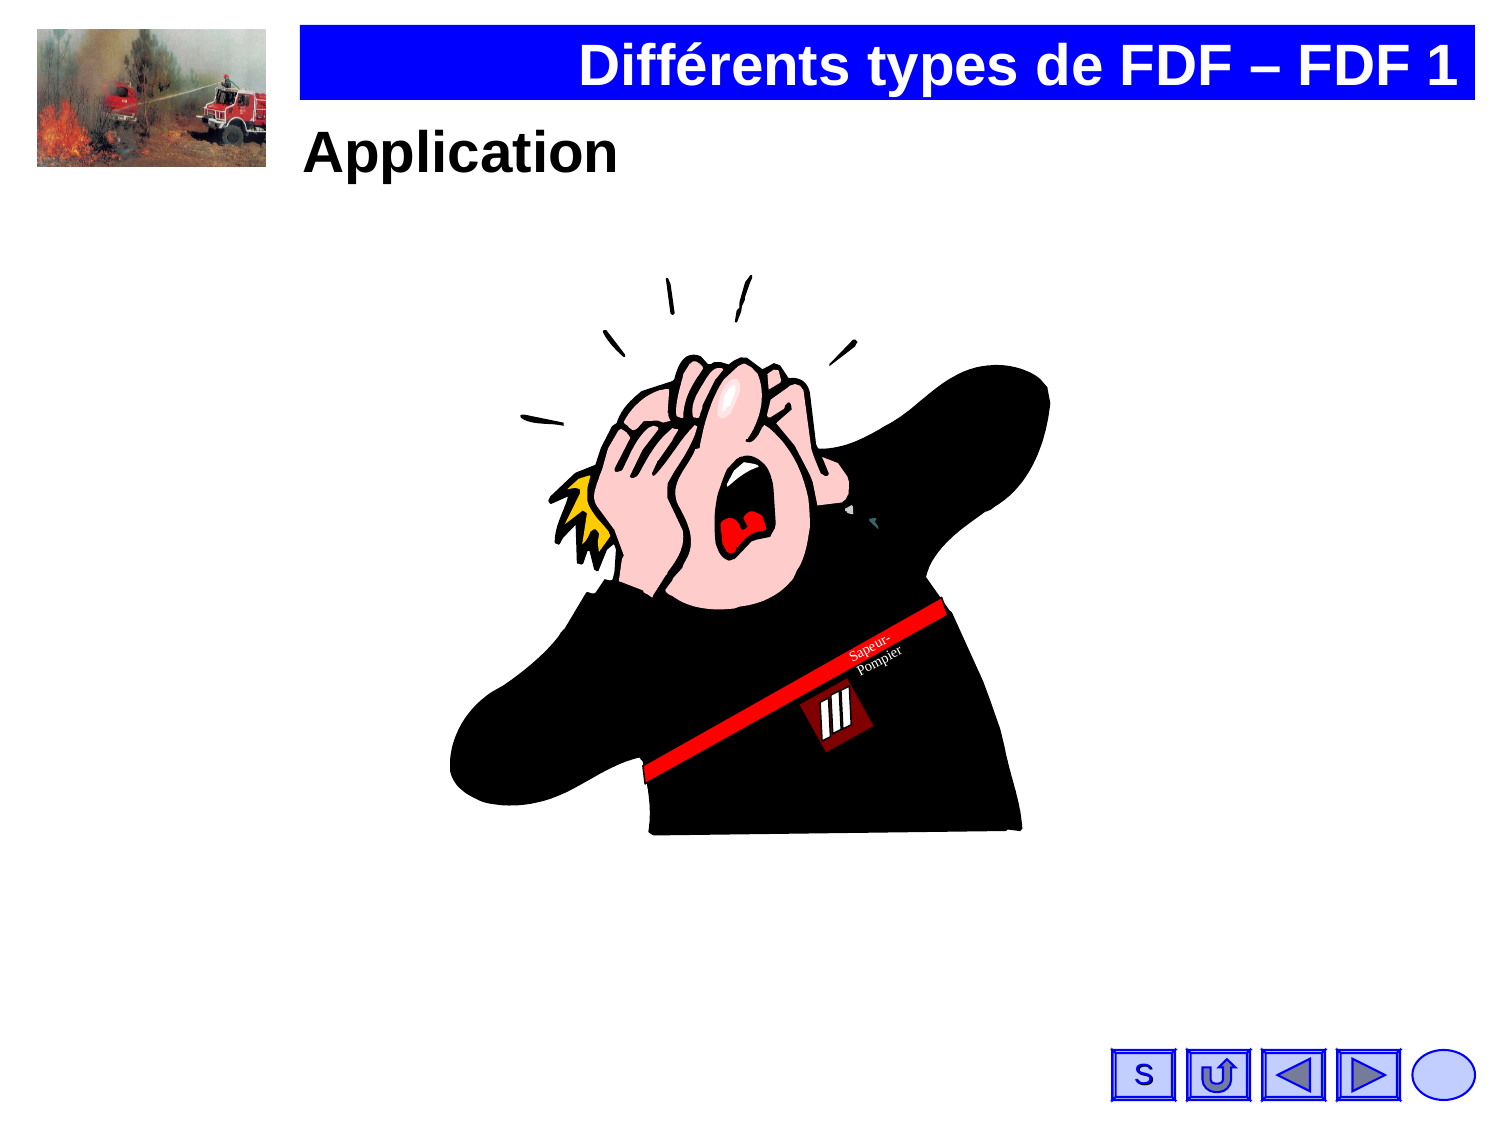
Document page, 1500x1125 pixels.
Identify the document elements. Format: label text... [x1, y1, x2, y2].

text_box [734, 275, 753, 323]
text_box Sapeur-Pompier [829, 593, 961, 694]
picture [37, 29, 266, 167]
text_box [602, 330, 626, 357]
text_box [450, 354, 1051, 836]
text_box Application [287, 112, 1096, 193]
text_box [665, 277, 675, 315]
text_box Différents types de FDF – FDF 1 [299, 24, 1475, 100]
text_box [1412, 1049, 1476, 1101]
text_box [829, 339, 858, 367]
text_box [520, 414, 564, 426]
